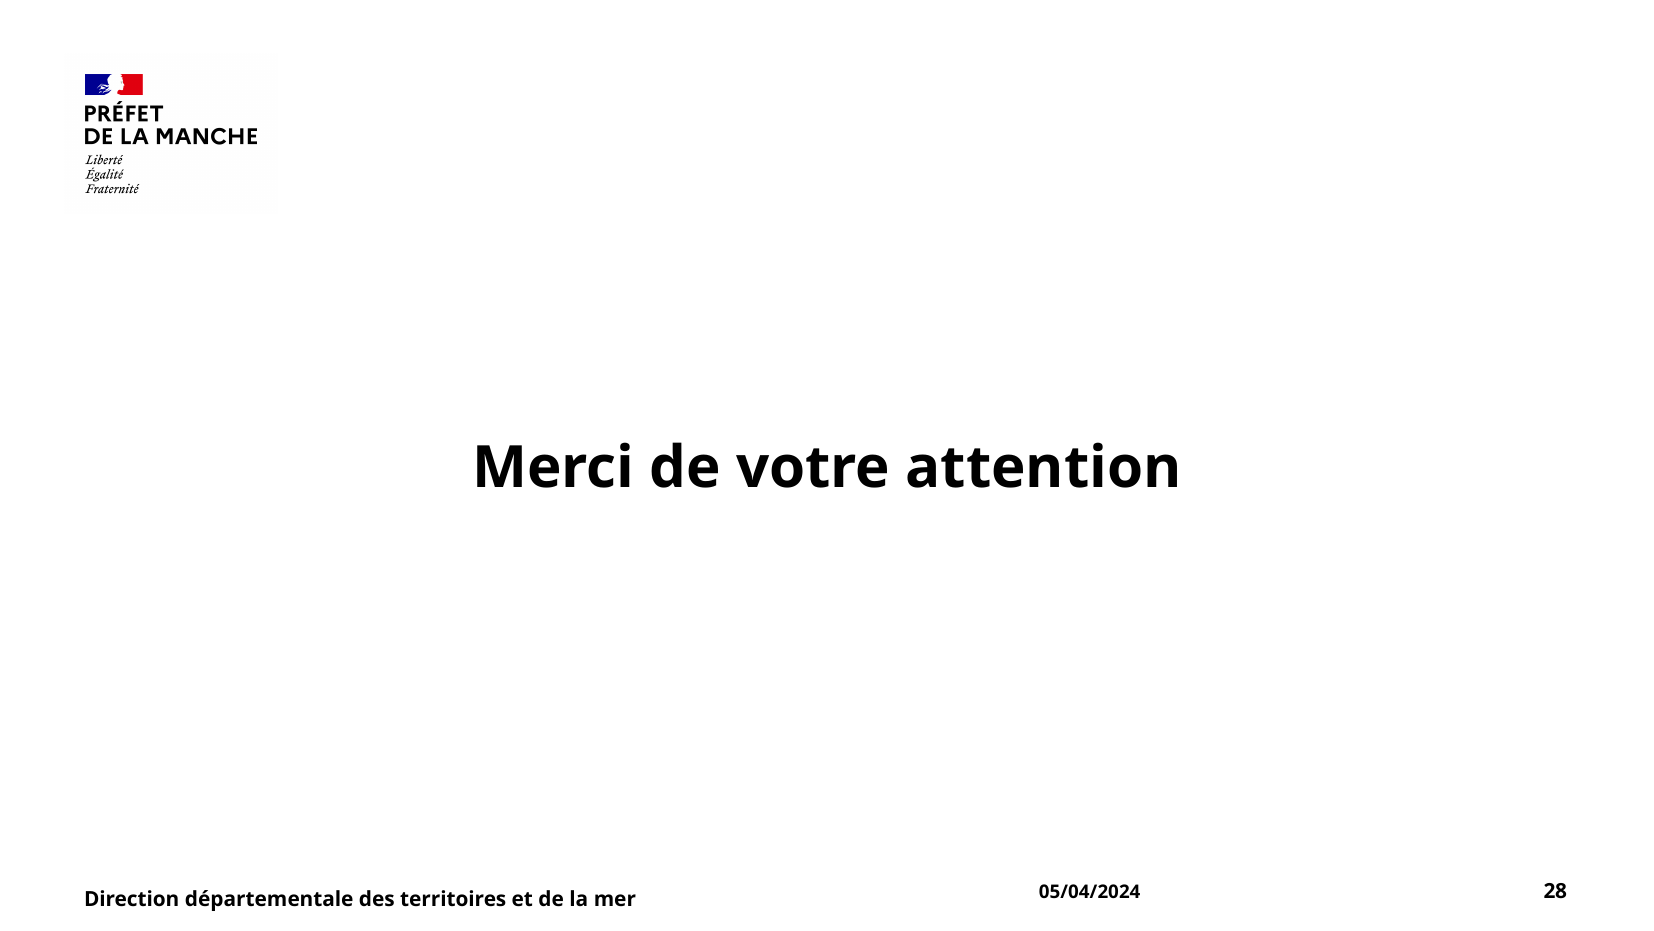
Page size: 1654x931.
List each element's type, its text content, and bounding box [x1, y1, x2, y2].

picture [64, 53, 278, 214]
title Merci de votre attention [82, 387, 1571, 543]
